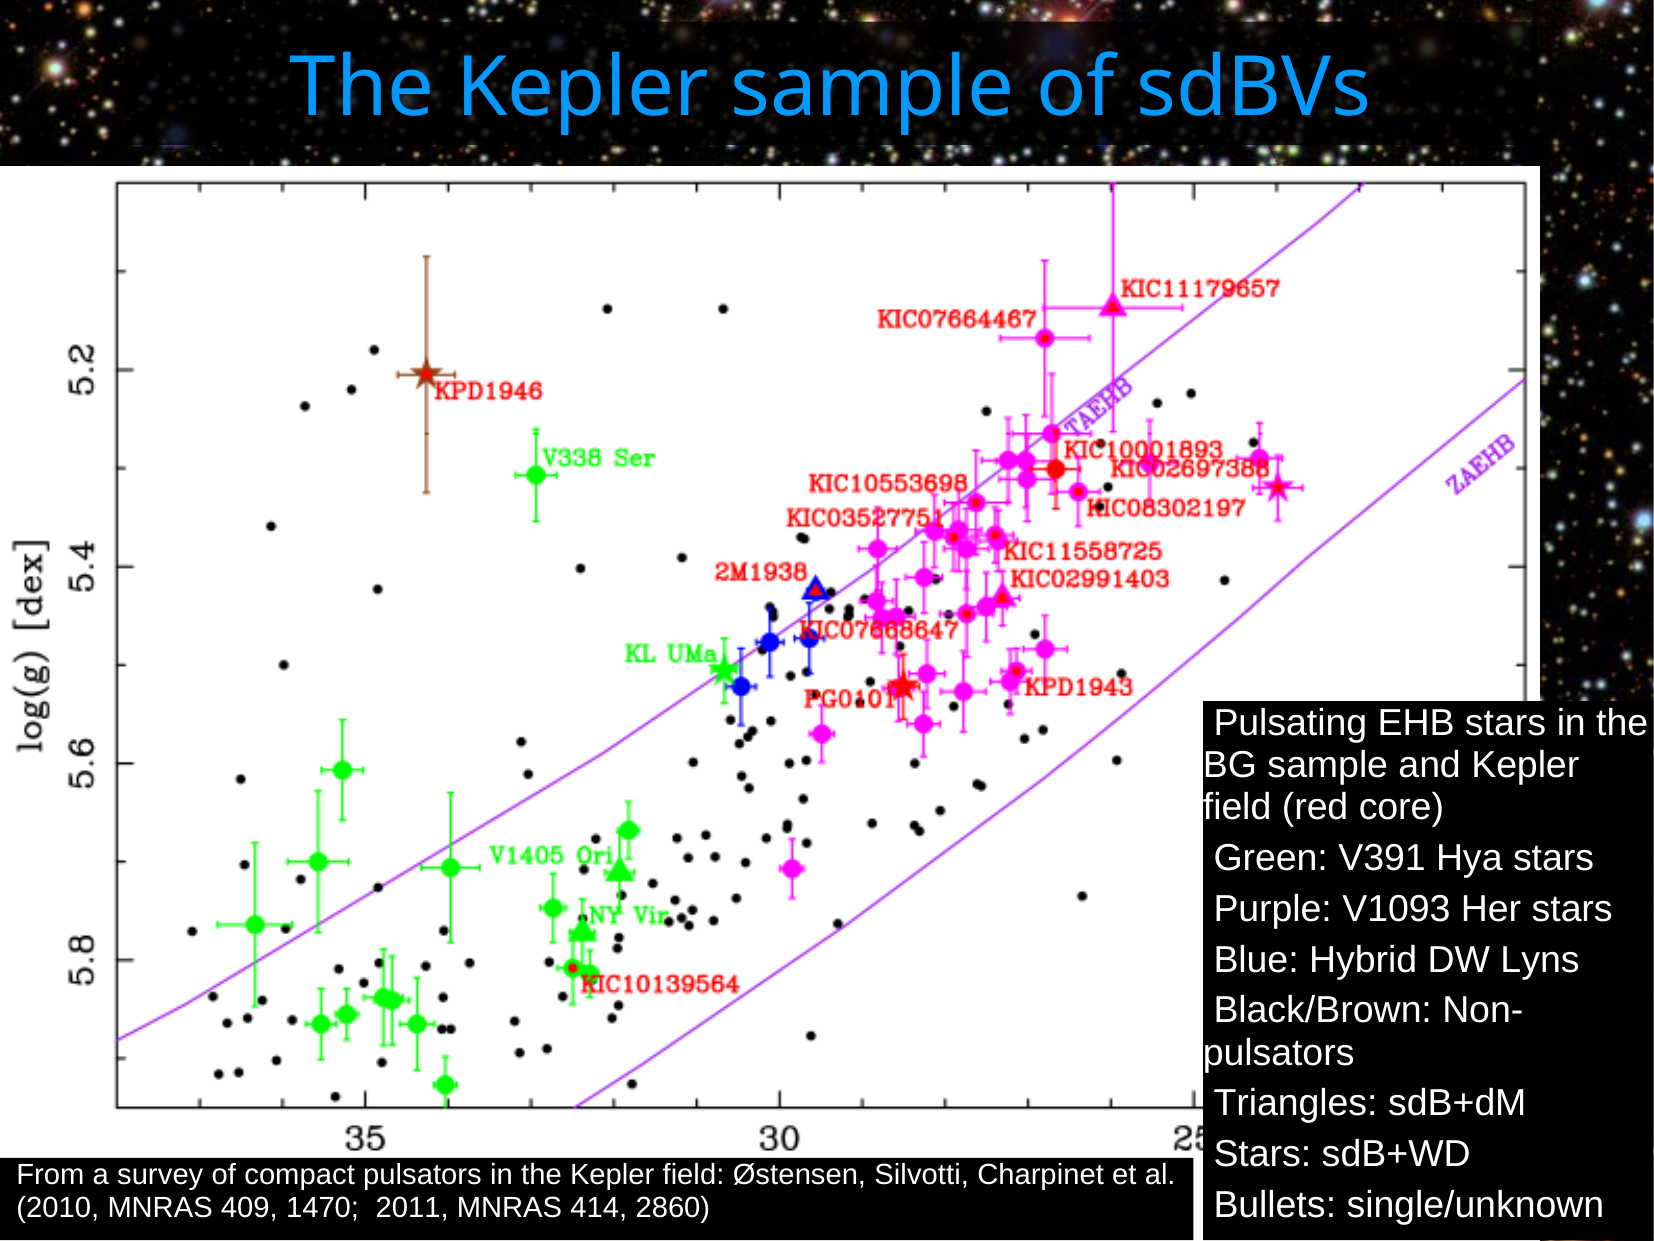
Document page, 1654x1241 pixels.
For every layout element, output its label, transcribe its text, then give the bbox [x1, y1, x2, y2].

text_box From a survey of compact pulsators in the Kepler field: Østensen, Silvotti, Charpinet et al. (2010, MNRAS 409, 1470; 2011, MNRAS 414, 2860) [0, 1157, 1194, 1241]
picture [0, 0, 1654, 1241]
list Pulsating EHB stars in the BG sample and Kepler field (red core) Green: V391 Hya stars Purple: V1093 Her stars Blue: Hybrid DW Lyns Black/Brown: Non-pulsators Triangles: sdB+dM Stars: sdB+WD Bullets: single/unknown [1203, 701, 1654, 1241]
title The Kepler sample of sdBVs [125, 21, 1538, 145]
